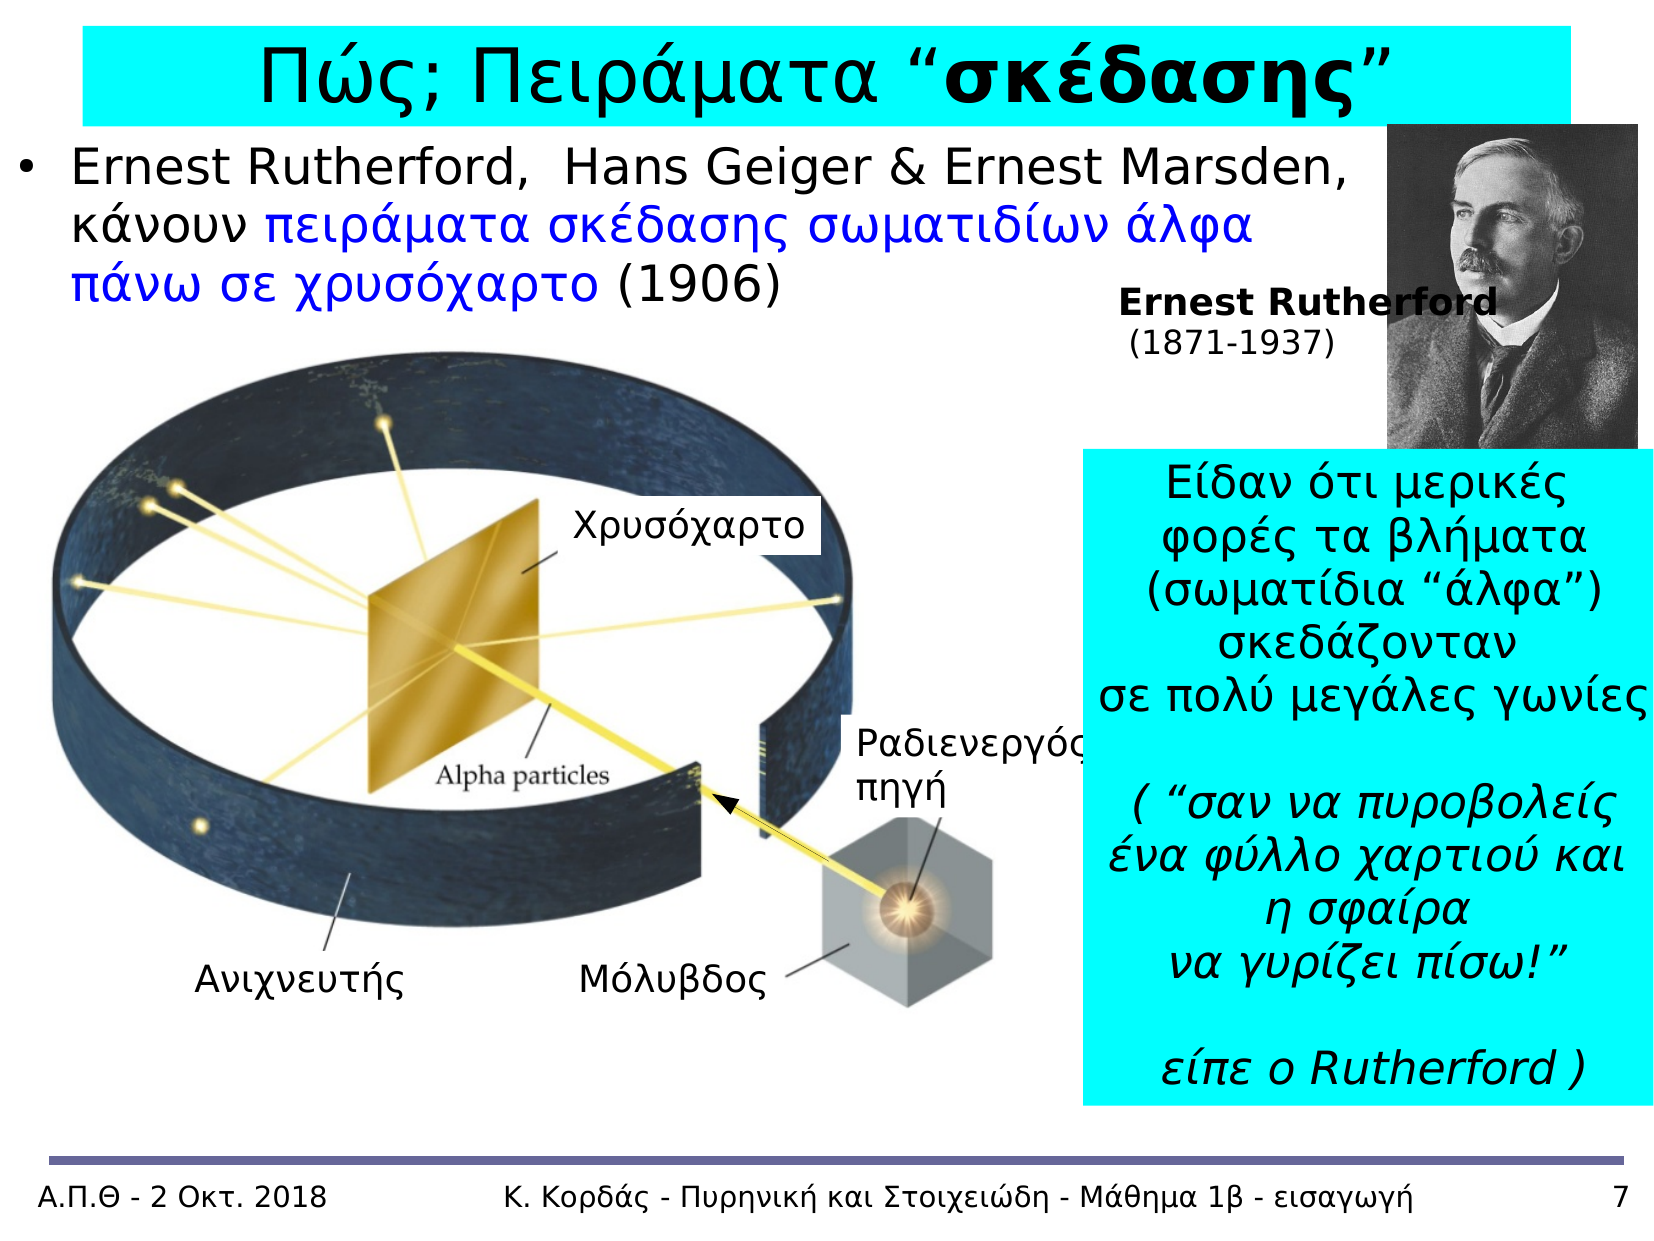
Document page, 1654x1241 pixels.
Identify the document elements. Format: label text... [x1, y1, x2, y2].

picture [37, 339, 1007, 1015]
text_box Ραδιενεργός πηγή [840, 714, 1083, 818]
title Πώς; Πειράματα “σκέδασης” [82, 25, 1571, 127]
list Ernest Rutherford, Hans Geiger & Ernest Marsden, κάνουν πειράματα σκέδασης σωματιδίων άλφα πάνω σε χρυσόχαρτο (1906) [0, 138, 1387, 1083]
text_box Είδαν ότι μερικές φορές τα βλήματα (σωματίδια “άλφα”) σκεδάζονταν σε πολύ μεγάλες γωνίες ( “σαν να πυροβολείς ένα φύλλο χαρτιού και η σφαίρα να γυρίζει πίσω!” είπε ο Rutherford ) [1083, 448, 1654, 1106]
text_box Μόλυβδος [563, 950, 785, 1010]
picture [1387, 124, 1638, 448]
text_box Ernest Rutherford (1871-1937) [1103, 272, 1514, 371]
text_box Ανιχνευτής [179, 950, 422, 1010]
text_box Χρυσόχαρτο [557, 496, 821, 555]
